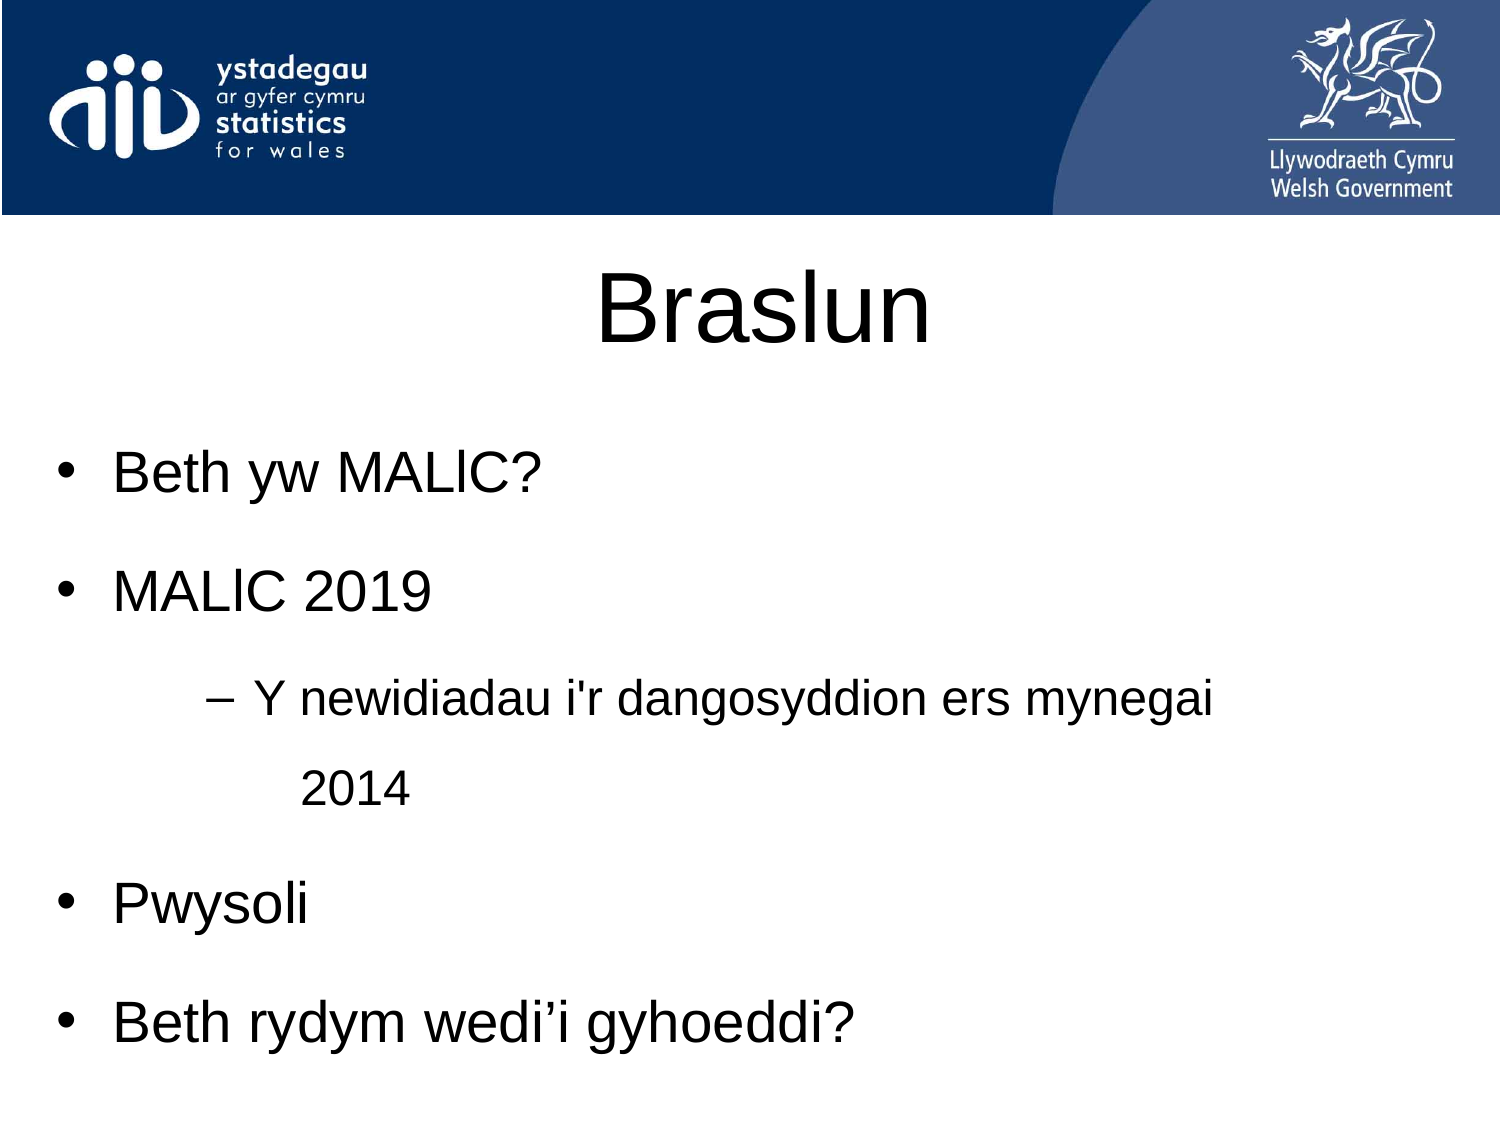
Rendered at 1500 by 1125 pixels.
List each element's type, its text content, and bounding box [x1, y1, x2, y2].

list Beth yw MALlC? MALlC 2019 Y newidiadau i'r dangosyddion ers mynegai 2014 Pwysoli Beth rydym wedi’i gyhoeddi? [41, 391, 1306, 1113]
title Braslun [572, 231, 955, 375]
picture [2, 0, 1500, 215]
